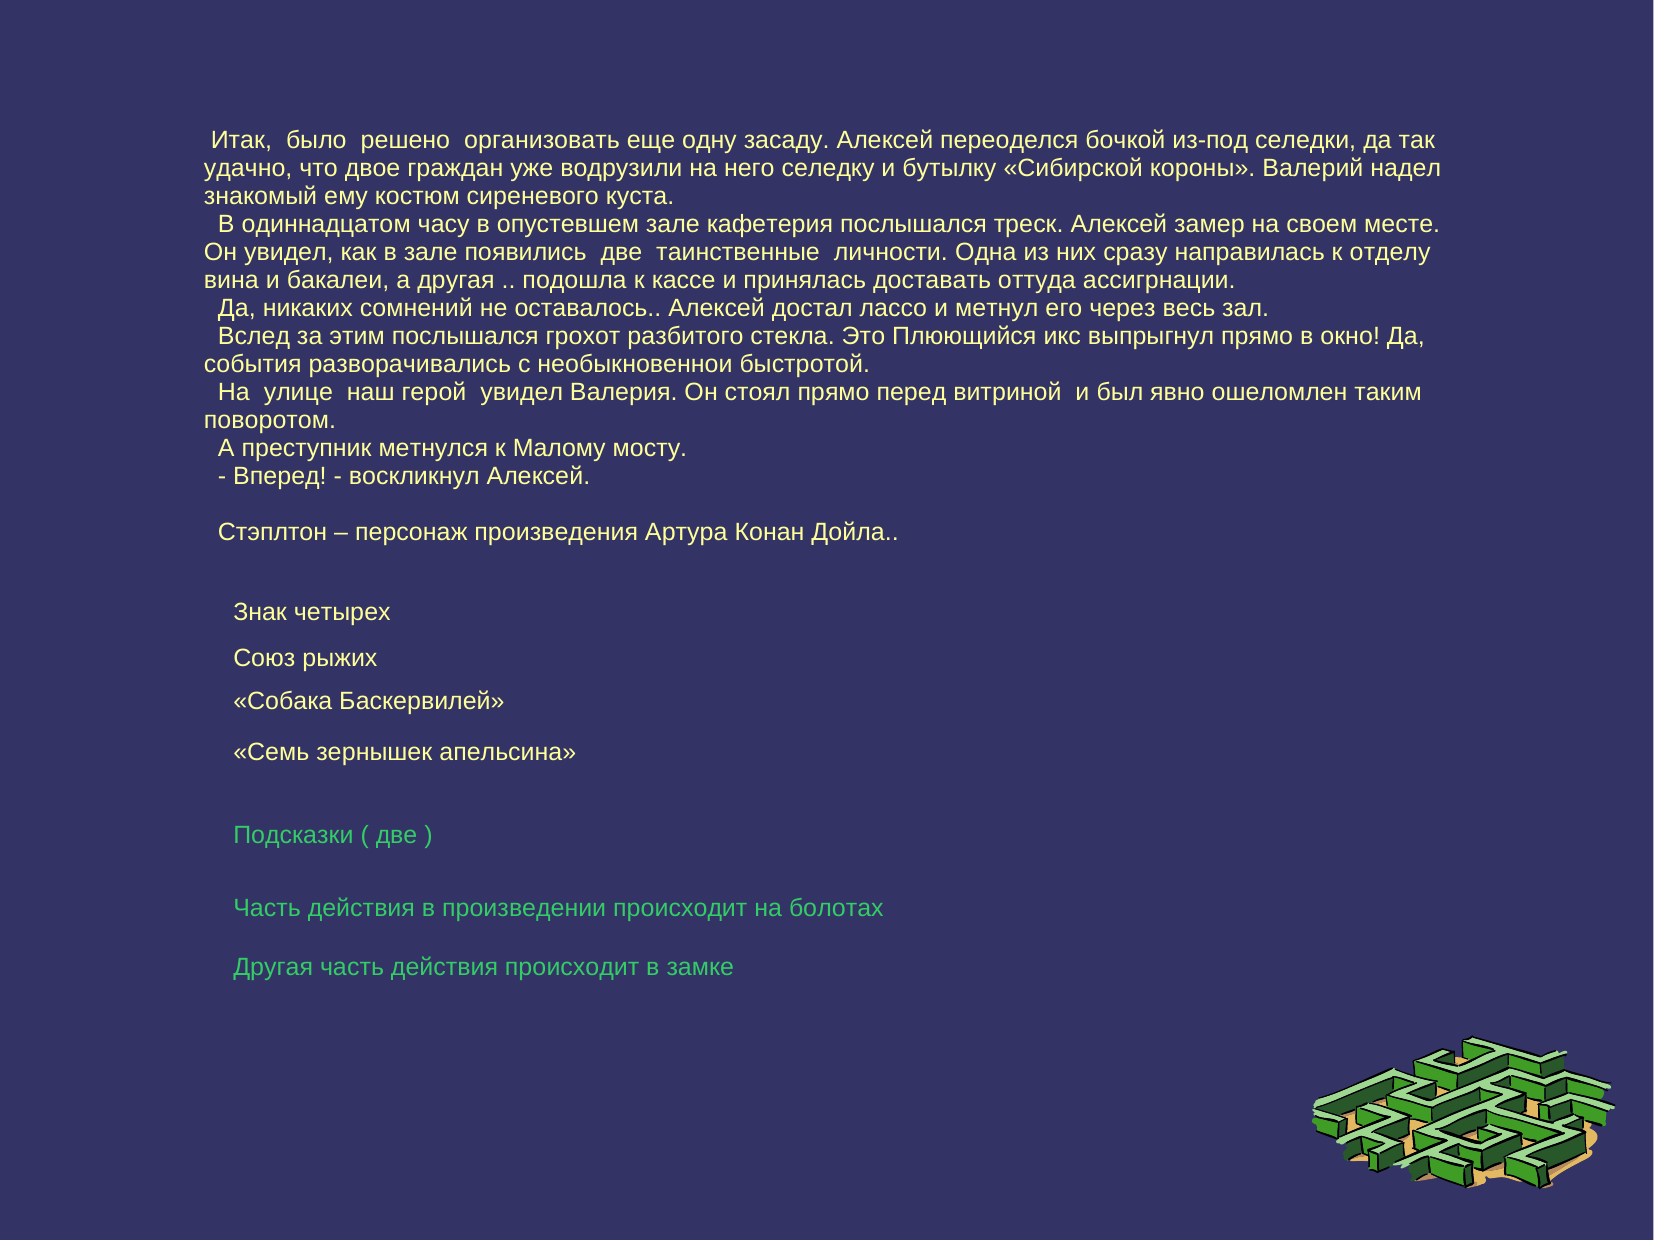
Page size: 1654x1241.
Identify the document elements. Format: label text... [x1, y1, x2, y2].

text_box Часть действия в произведении происходит на болотах [218, 885, 1063, 929]
text_box Подсказки ( две ) [218, 813, 621, 857]
text_box «Собака Баскервилей» [218, 679, 621, 723]
text_box Другая часть действия происходит в замке [218, 944, 1093, 988]
text_box Знак четырех [218, 590, 621, 634]
text_box «Семь зернышек апельсина» [218, 730, 621, 774]
text_box Союз рыжих [218, 636, 621, 679]
text_box Итак, было решено организовать еще одну засаду. Алексей переоделся бочкой из-под селедки, да так удачно, что двое граждан уже водрузили на него селедку и бутылку «Сибирской короны». Валерий надел знакомый ему костюм сиреневого куста. В одиннадцатом часу в опустевшем зале кафетерия послышался треск. Алексей замер на своем месте. Он увидел, как в зале появились две таинственные личности. Одна из них сразу направилась к отделу вина и бакалеи, а другая .. подошла к кассе и принялась доставать оттуда ассигрнации. Да, никаких сомнений не оставалось.. Алексей достал лассо и метнул его через весь зал. Вслед за этим послышался грохот разбитого стекла. Это Плюющийся икс выпрыгнул прямо в окно! Да, события разворачивались с необыкновеннои быстротой. На улице наш герой увидел Валерия. Он стоял прямо перед витриной и был явно ошеломлен таким поворотом. А преступник метнулся к Малому мосту. - Вперед! - воскликнул Алексей. Стэплтон – персонаж произведения Артура Конан Дойла.. [189, 118, 1477, 553]
